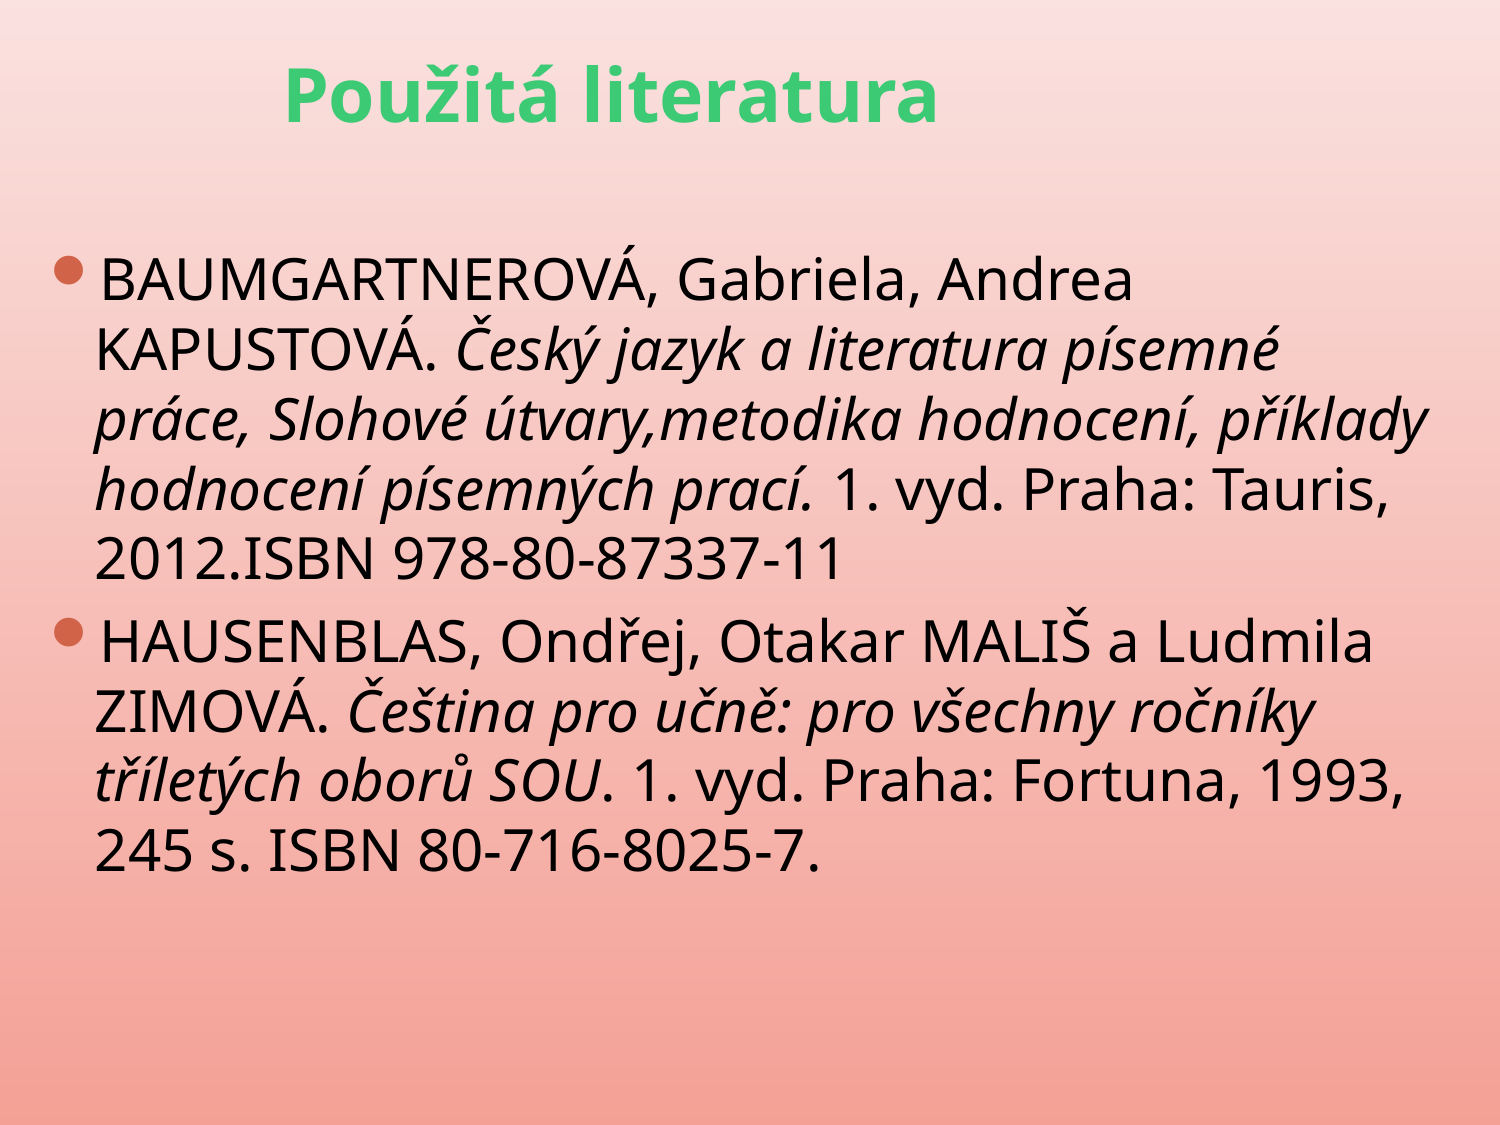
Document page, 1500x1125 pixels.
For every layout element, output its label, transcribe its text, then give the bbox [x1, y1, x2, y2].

list BAUMGARTNEROVÁ, Gabriela, Andrea KAPUSTOVÁ. Český jazyk a literatura písemné práce, Slohové útvary,metodika hodnocení, příklady hodnocení písemných prací. 1. vyd. Praha: Tauris, 2012.ISBN 978-80-87337-11 HAUSENBLAS, Ondřej, Otakar MALIŠ a Ludmila ZIMOVÁ. Čeština pro učně: pro všechny ročníky tříletých oborů SOU. 1. vyd. Praha: Fortuna, 1993, 245 s. ISBN 80-716-8025-7. [35, 234, 1454, 1125]
title Použitá literatura [150, 39, 1426, 153]
